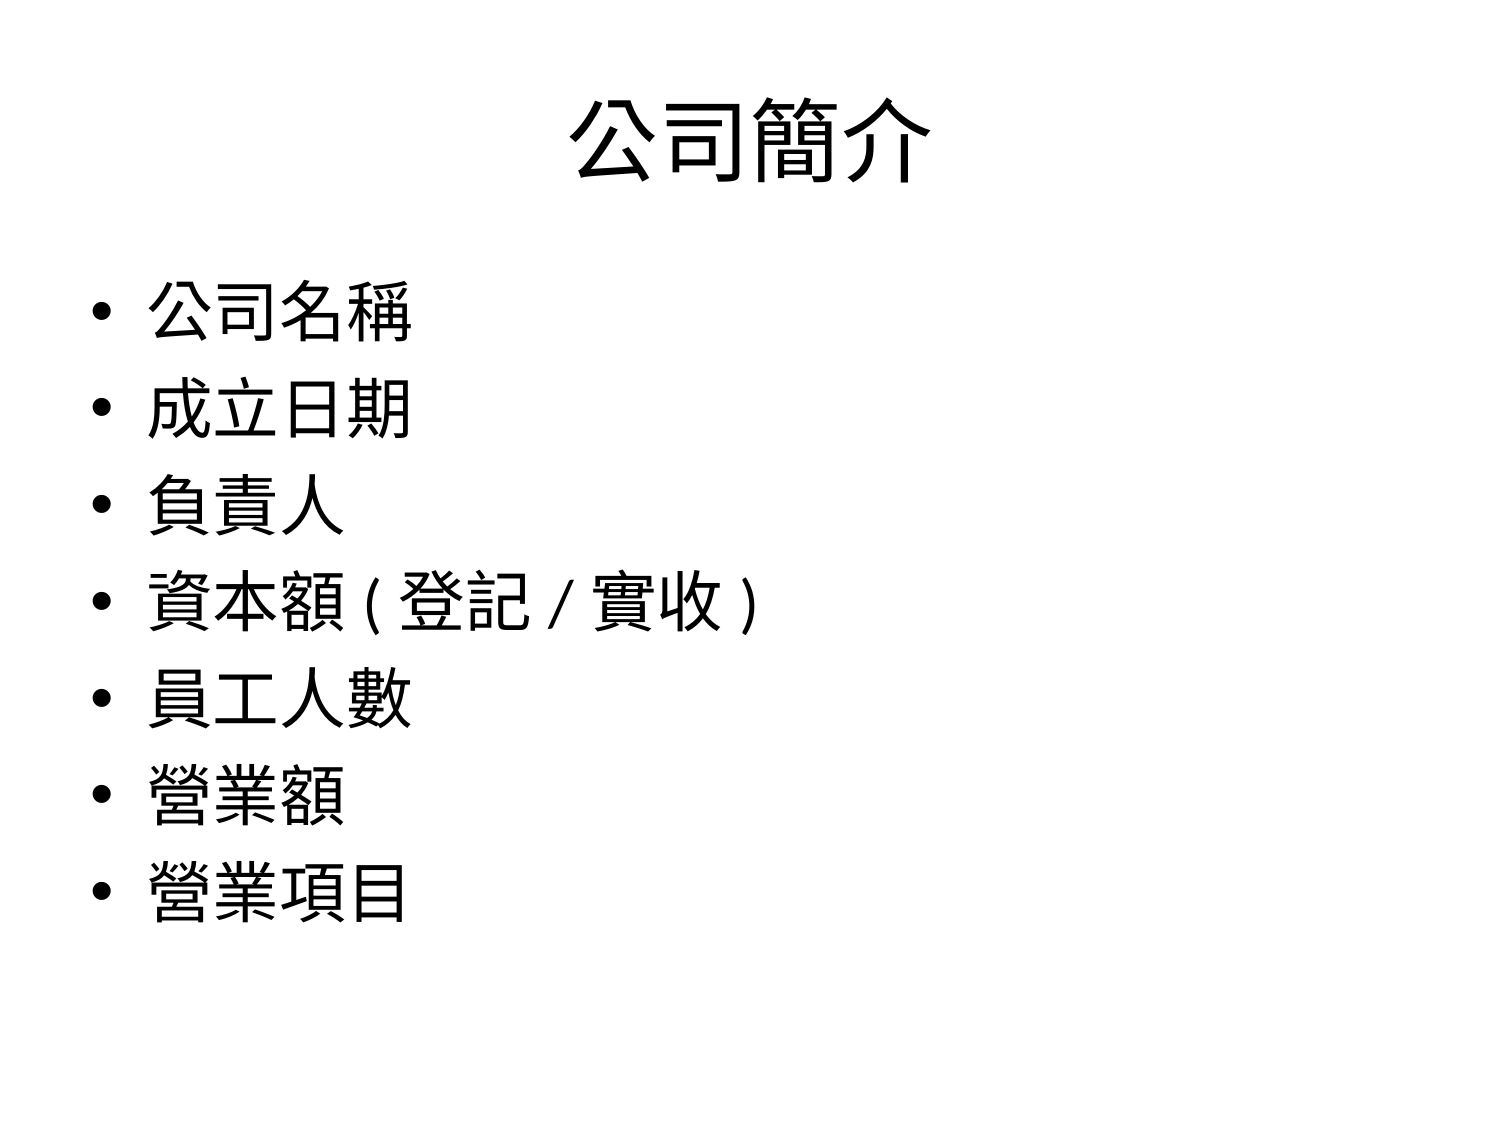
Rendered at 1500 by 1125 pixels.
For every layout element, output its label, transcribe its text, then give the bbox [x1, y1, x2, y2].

title 公司簡介 [75, 45, 1426, 233]
list 公司名稱 成立日期 負責人 資本額(登記/實收) 員工人數 營業額 營業項目 [75, 262, 1426, 1005]
